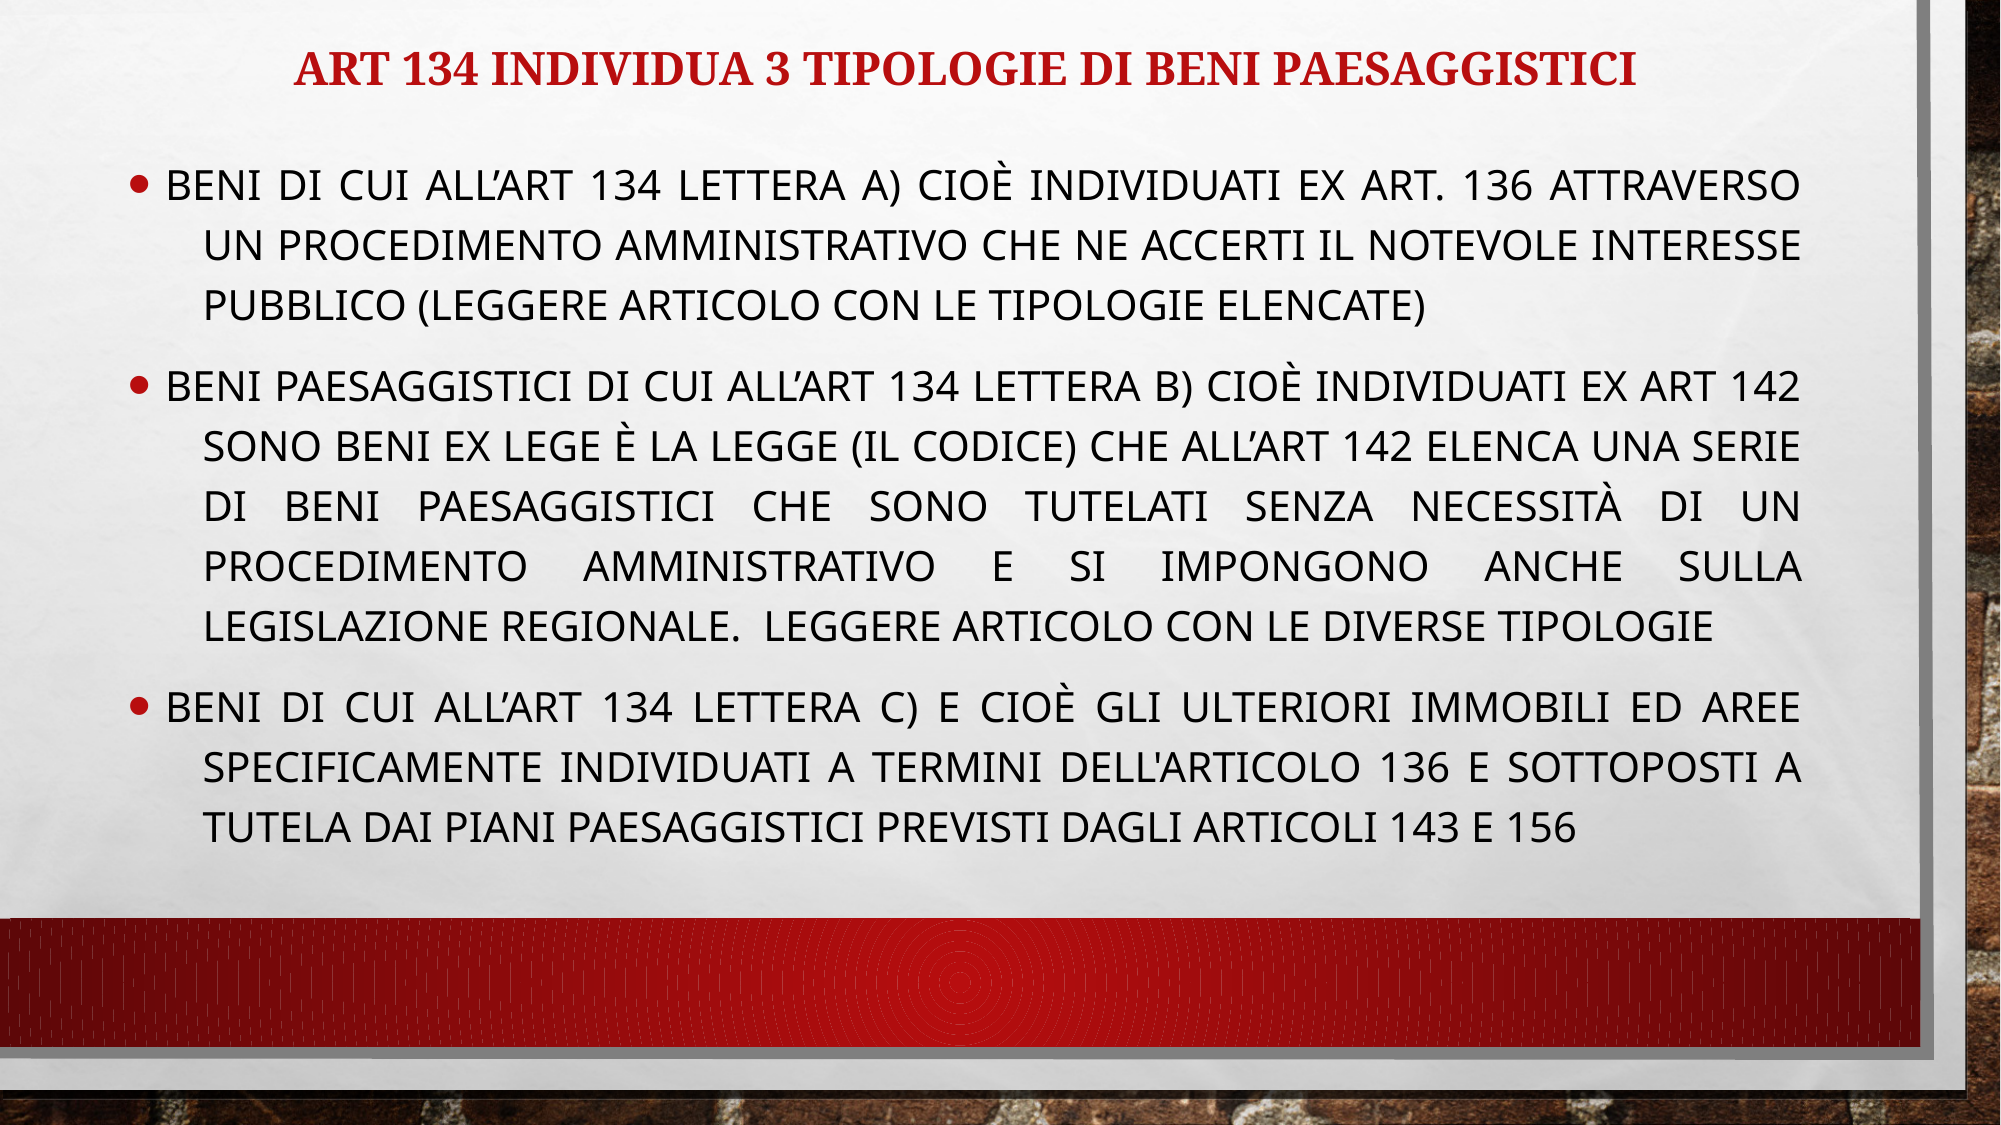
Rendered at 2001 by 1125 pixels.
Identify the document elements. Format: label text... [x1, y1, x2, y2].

title Art 134 individua 3 tipologie di beni paesaggistici [112, 23, 1819, 118]
list Beni di cui all’art 134 lettera a) cioè individuati ex art. 136 attraverso un procedimento amministrativo che ne accerti il notevole interesse pubblico (leggere articolo con le tipologie elencate) Beni paesaggistici di cui all’art 134 lettera b) cioè individuati ex art 142 sono beni ex lege è la legge (il codice) che all’art 142 elenca una serie di beni paesaggistici che sono tutelati senza necessità di un procedimento amministrativo e si impongono anche sulla legislazione regionale. Leggere articolo con le diverse tipologie Beni di cui all’art 134 lettera c) e cioè gli ulteriori immobili ed aree specificamente individuati a termini dell'articolo 136 e sottoposti a tutela dai piani paesaggistici previsti dagli articoli 143 e 156 [112, 117, 1818, 882]
